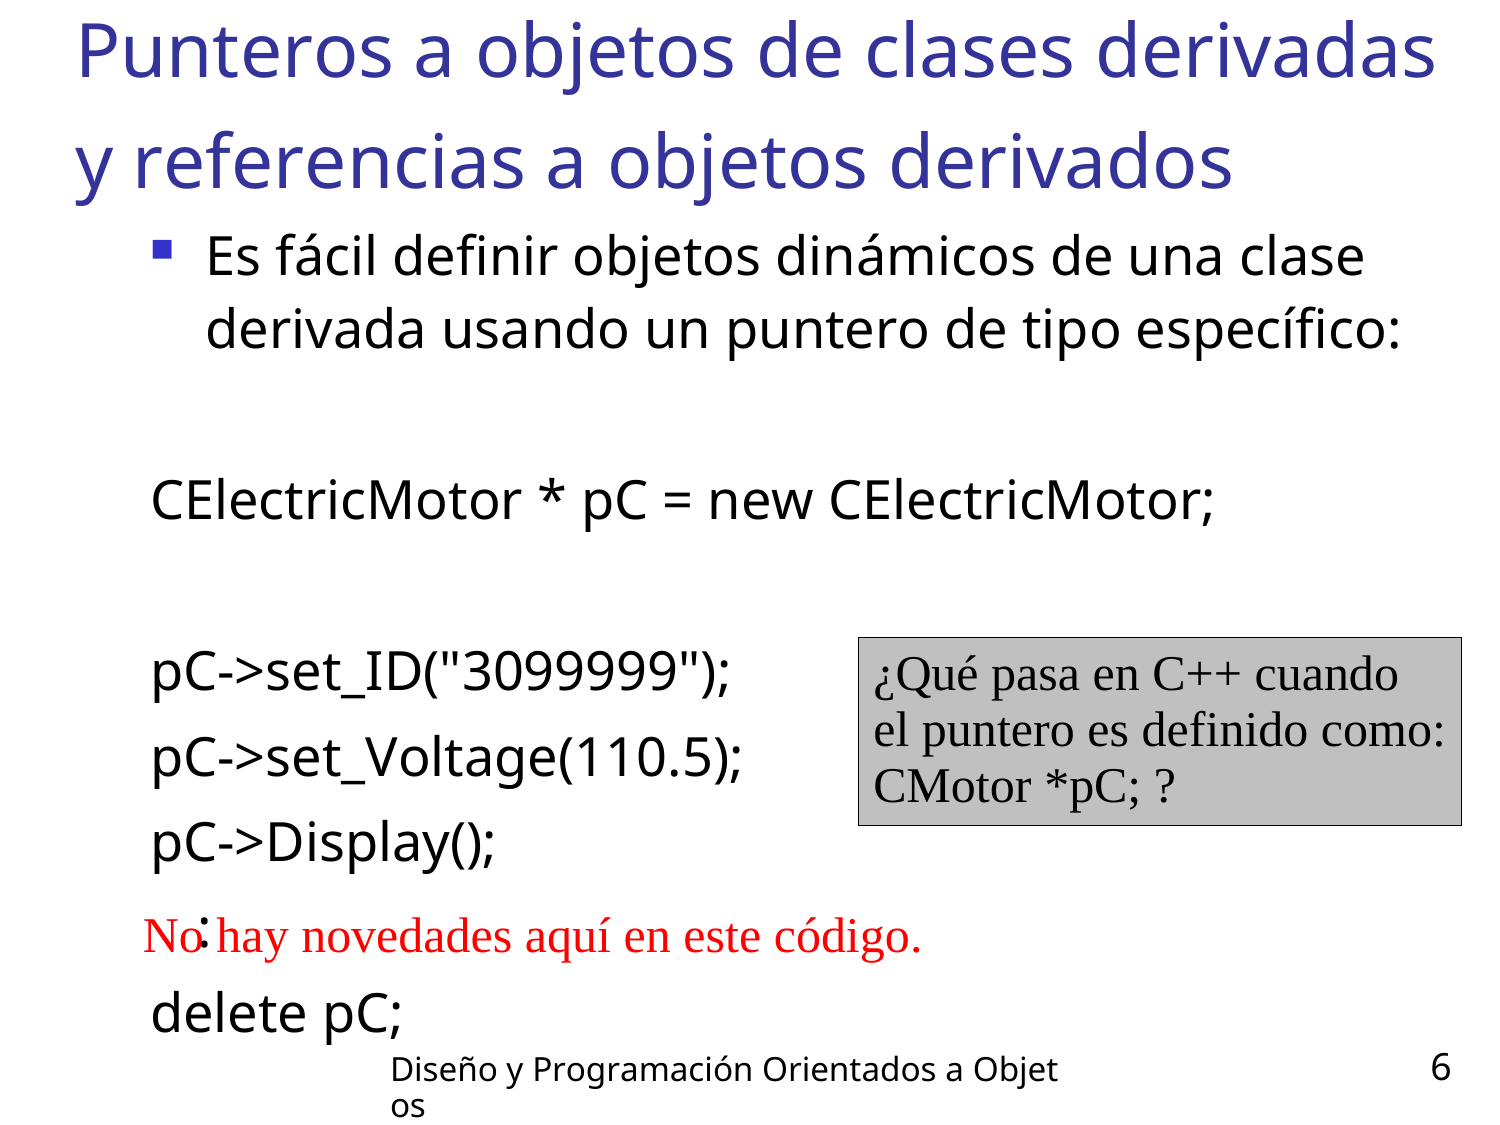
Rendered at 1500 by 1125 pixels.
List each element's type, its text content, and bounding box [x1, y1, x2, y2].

title Punteros a objetos de clases derivadas y referencias a objetos derivados [75, 13, 1466, 186]
text_box No hay novedades aquí en este código. [128, 900, 938, 976]
text_box ¿Qué pasa en C++ cuando el puntero es definido como: CMotor *pC; ? [858, 637, 1462, 826]
list Es fácil definir objetos dinámicos de una clase derivada usando un puntero de tipo específico: CElectricMotor * pC = new CElectricMotor; pC->set_ID("3099999"); pC->set_Voltage(110.5); pC->Display(); : delete pC; [150, 217, 1462, 1043]
